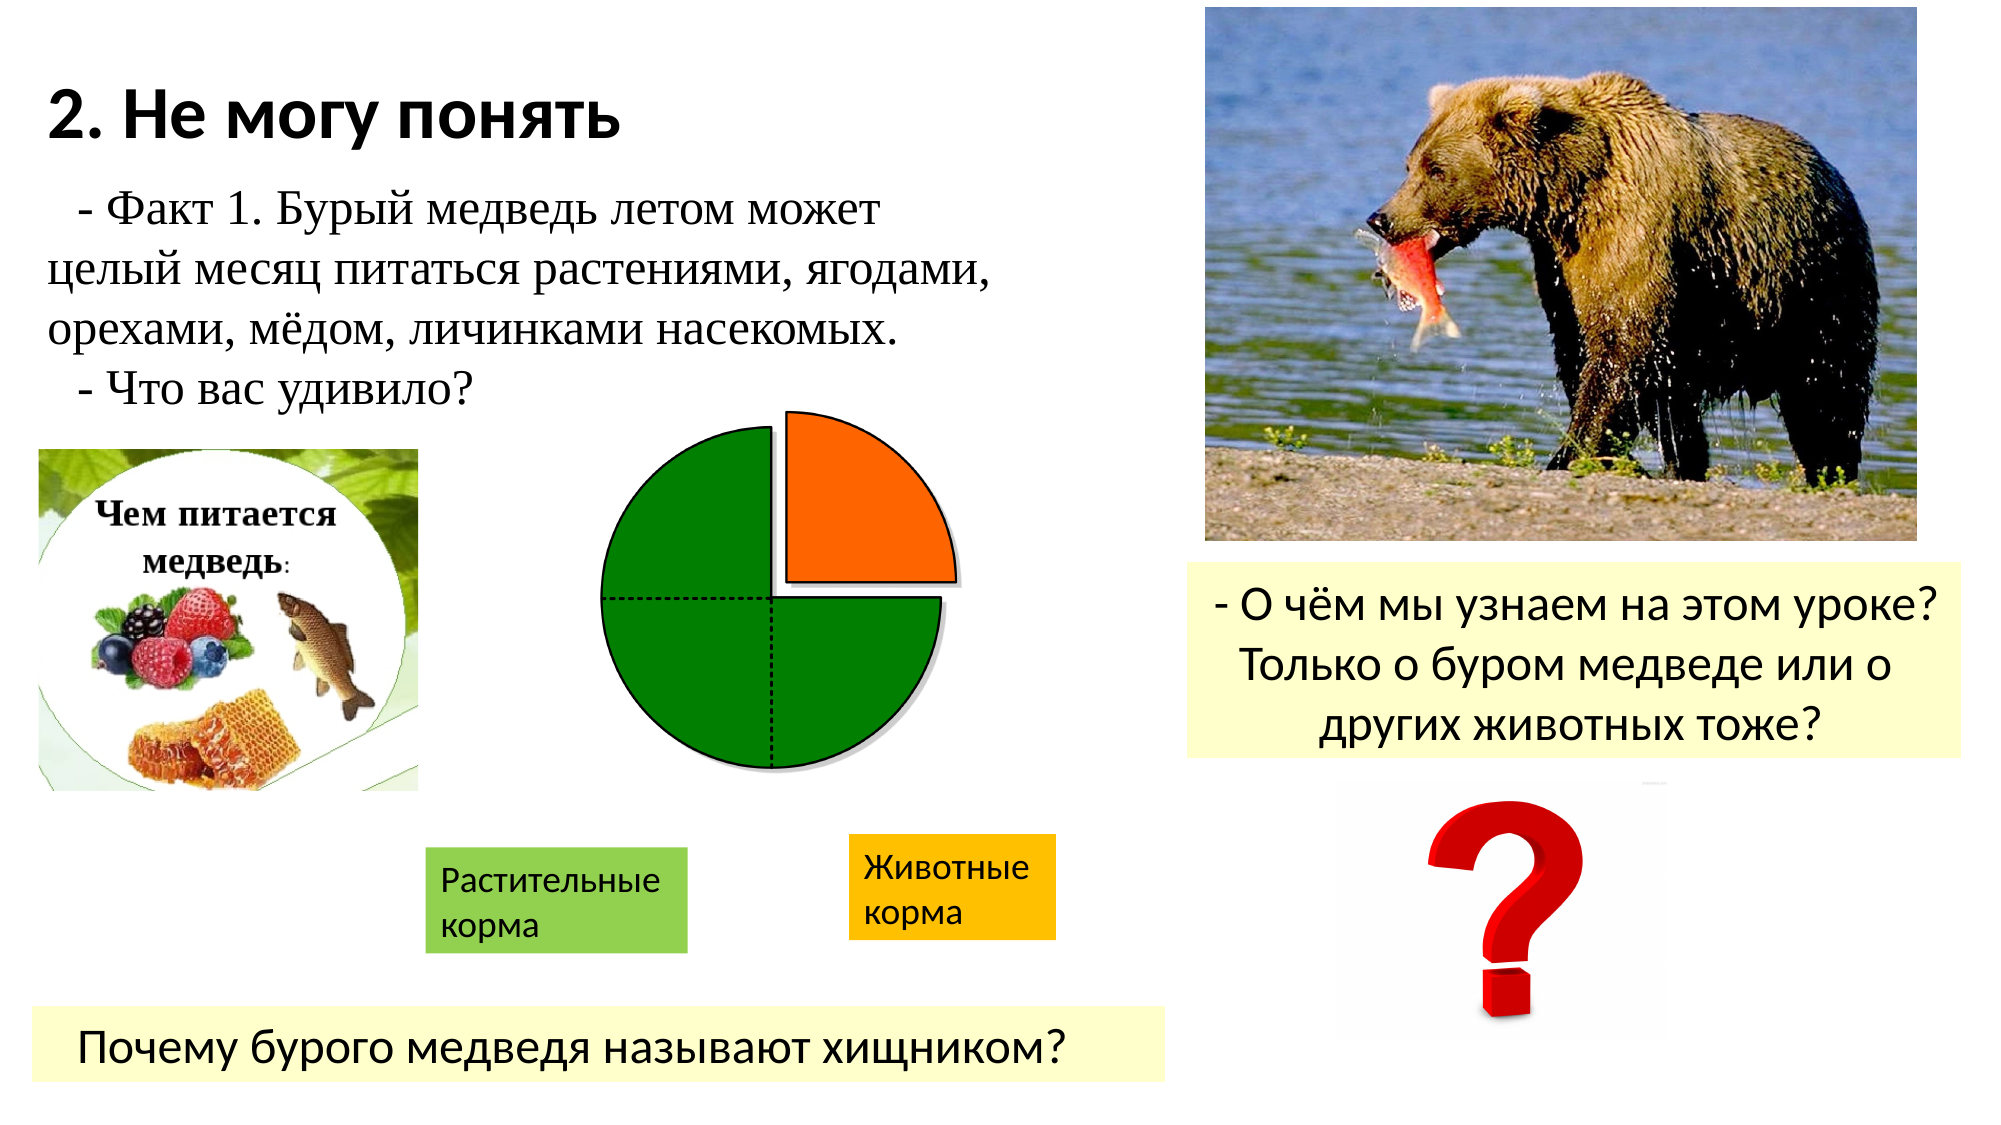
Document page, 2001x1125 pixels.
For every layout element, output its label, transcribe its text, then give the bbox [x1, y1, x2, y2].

text_box Растительные корма [425, 847, 688, 954]
title 2. Не могу понять [32, 33, 1165, 195]
text_box - Факт 1. Бурый медведь летом может целый месяц питаться растениями, ягодами, орехами, мёдом, личинками насекомых. - Что вас удивило? [32, 167, 1032, 422]
picture [38, 449, 419, 791]
picture [1205, 7, 1917, 541]
text_box - О чём мы узнаем на этом уроке? Только о буром медведе или о других животных тоже? [1187, 562, 1961, 758]
picture [591, 401, 971, 782]
picture [1338, 781, 1668, 1045]
text_box Почему бурого медведя называют хищником? [32, 1006, 1165, 1082]
text_box Животные корма [849, 834, 1056, 941]
